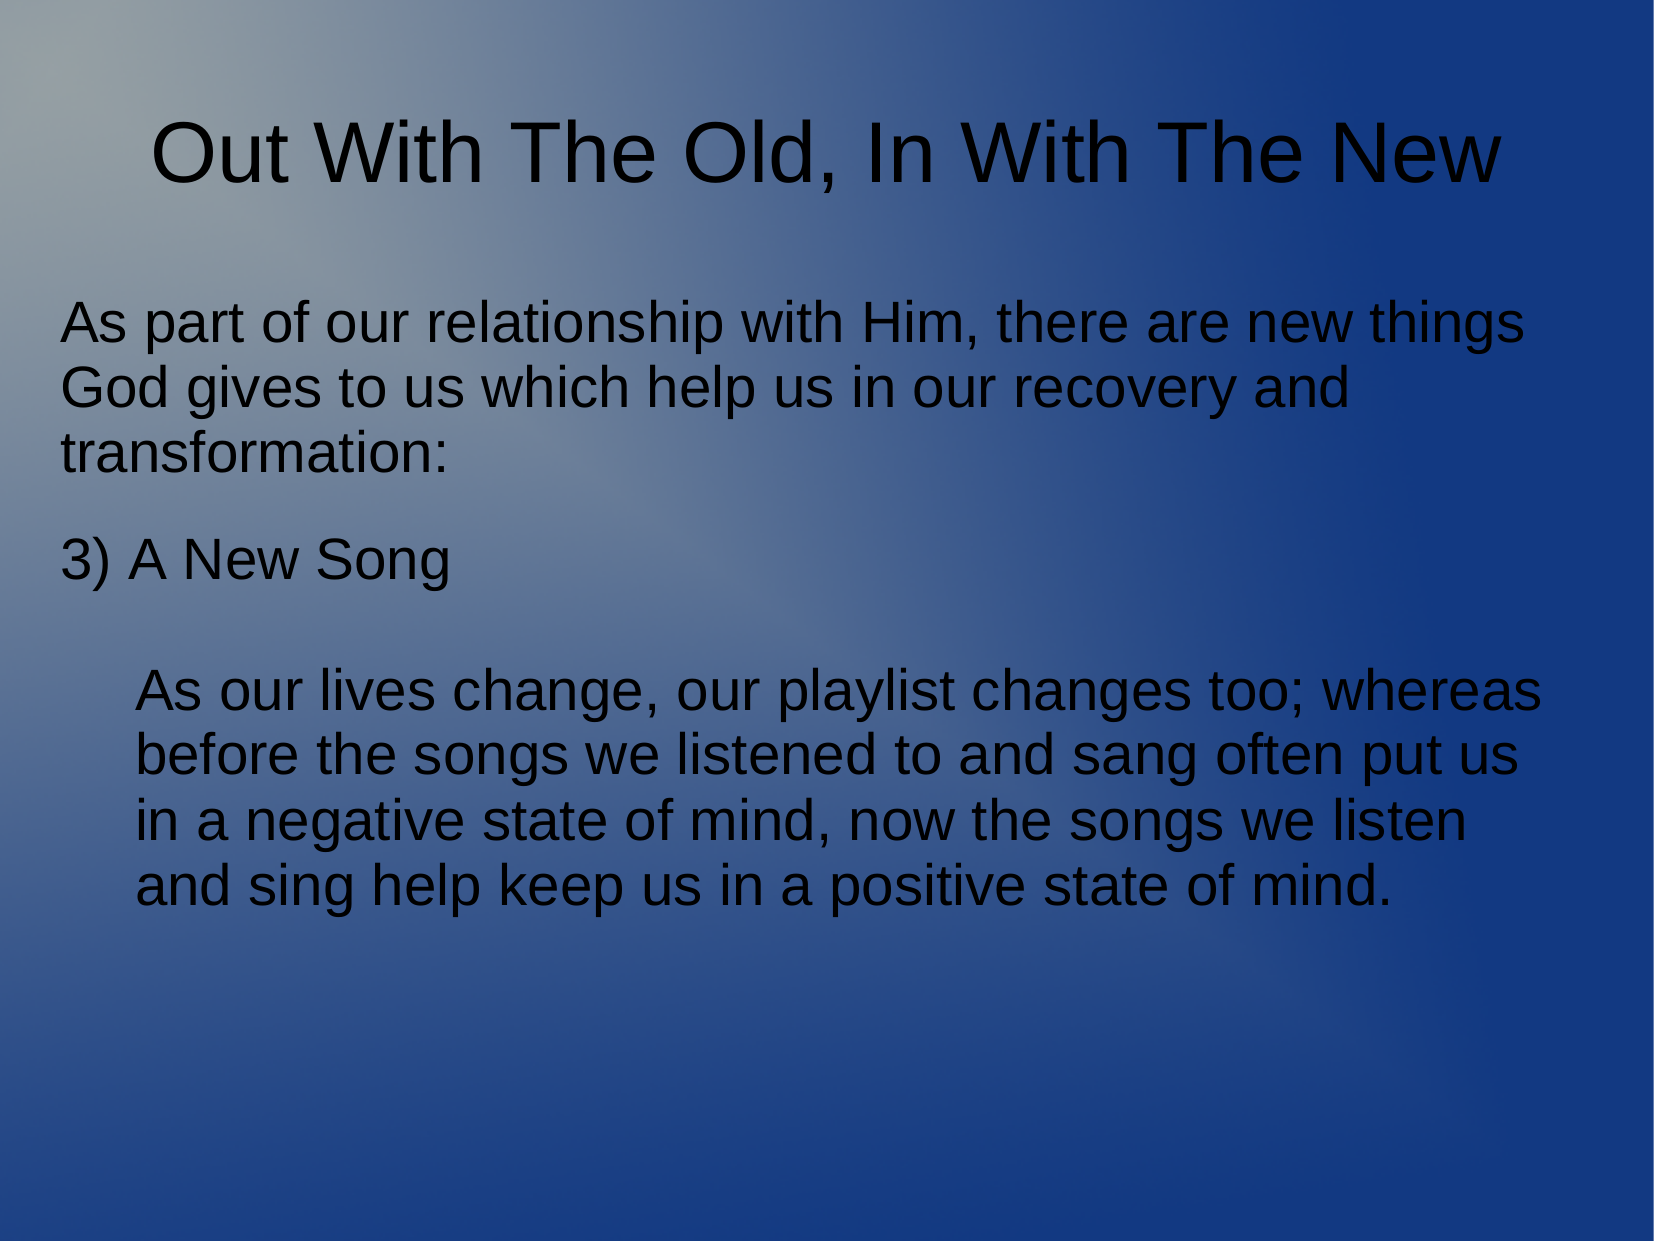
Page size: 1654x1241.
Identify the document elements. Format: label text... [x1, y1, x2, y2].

picture [0, 0, 1654, 1241]
title Out With The Old, In With The New [82, 49, 1571, 257]
subtitle As part of our relationship with Him, there are new things God gives to us which help us in our recovery and transformation: 3) A New Song As our lives change, our playlist changes too; whereas before the songs we listened to and sang often put us in a negative state of mind, now the songs we listen and sing help keep us in a positive state of mind. [60, 290, 1571, 1241]
